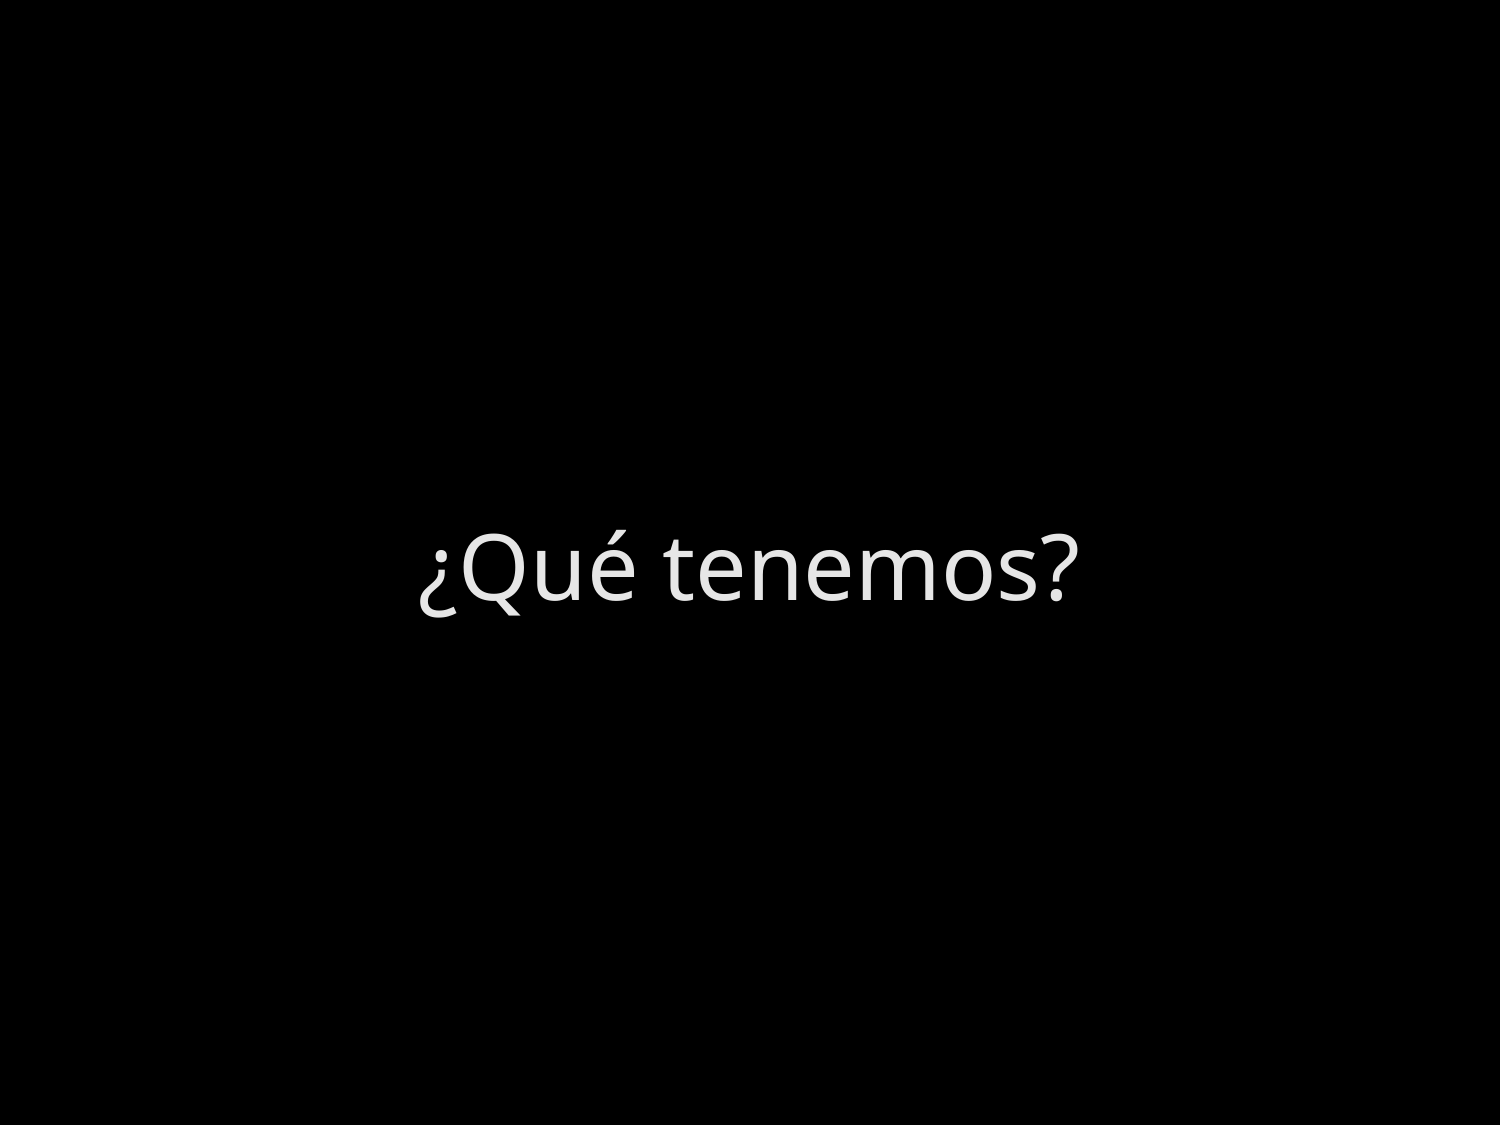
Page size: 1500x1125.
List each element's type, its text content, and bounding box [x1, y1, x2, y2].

subtitle ¿Qué tenemos? [109, 112, 1391, 1013]
